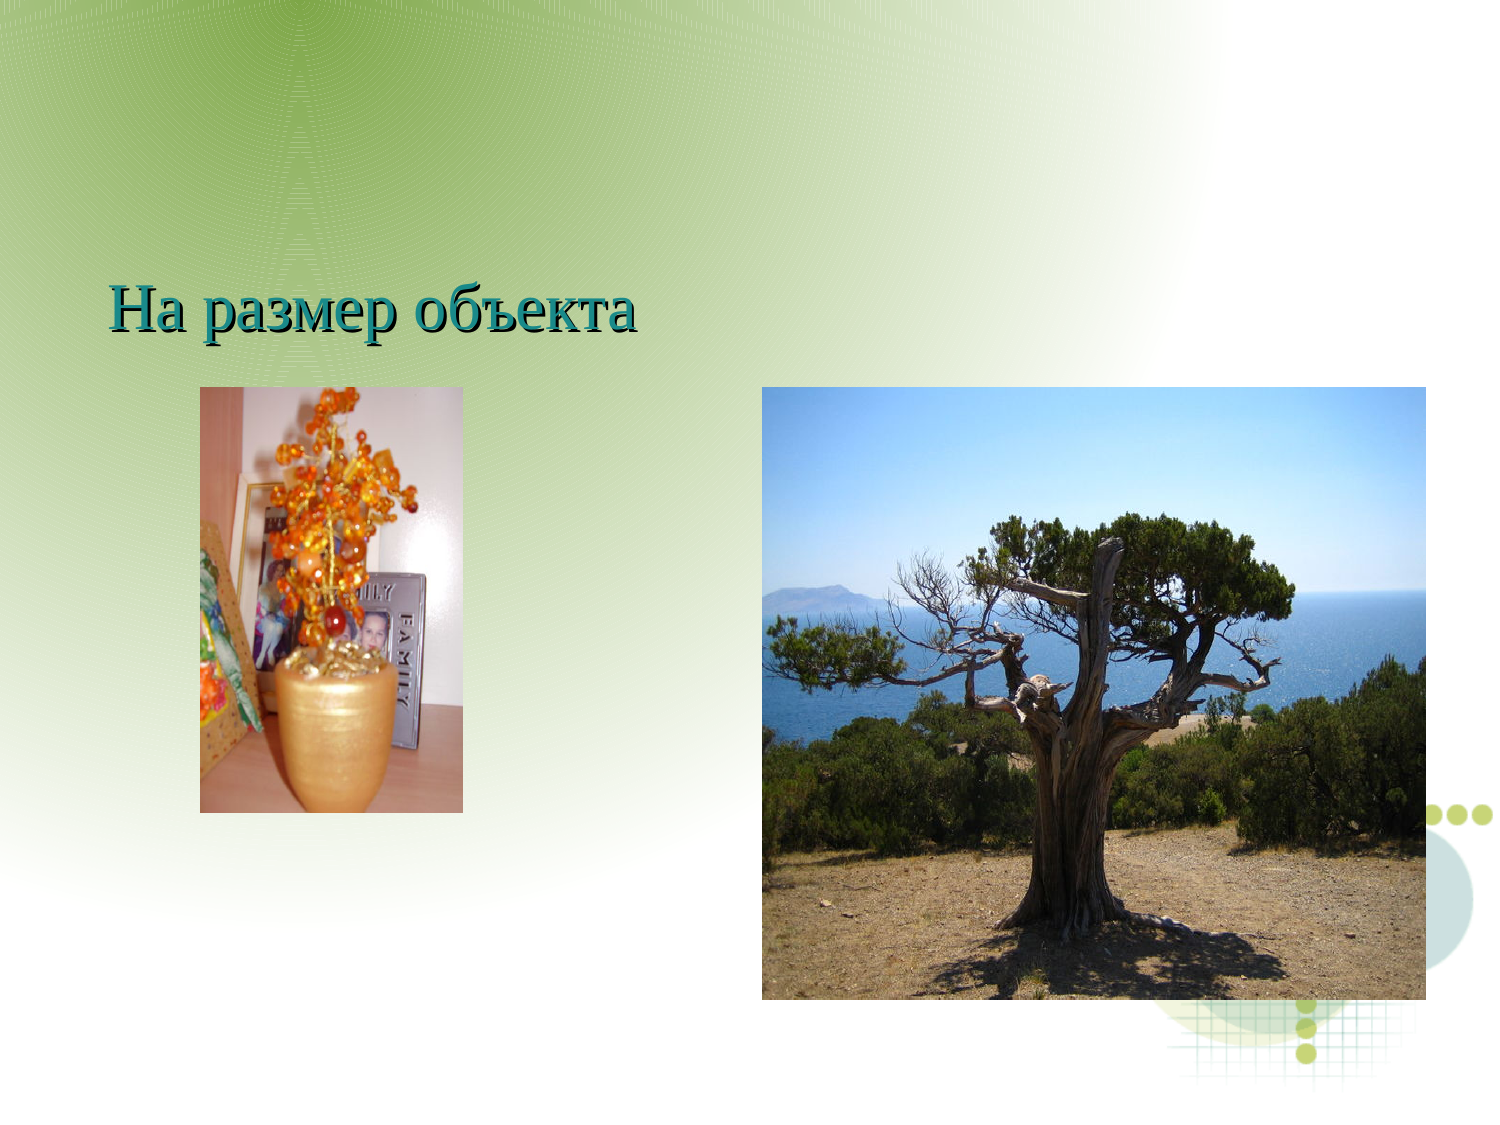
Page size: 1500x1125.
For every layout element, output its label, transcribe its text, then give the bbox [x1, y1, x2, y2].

title [75, 45, 1426, 233]
list На размер объекта [75, 262, 1426, 1006]
picture [762, 387, 1500, 1098]
picture [200, 387, 463, 813]
